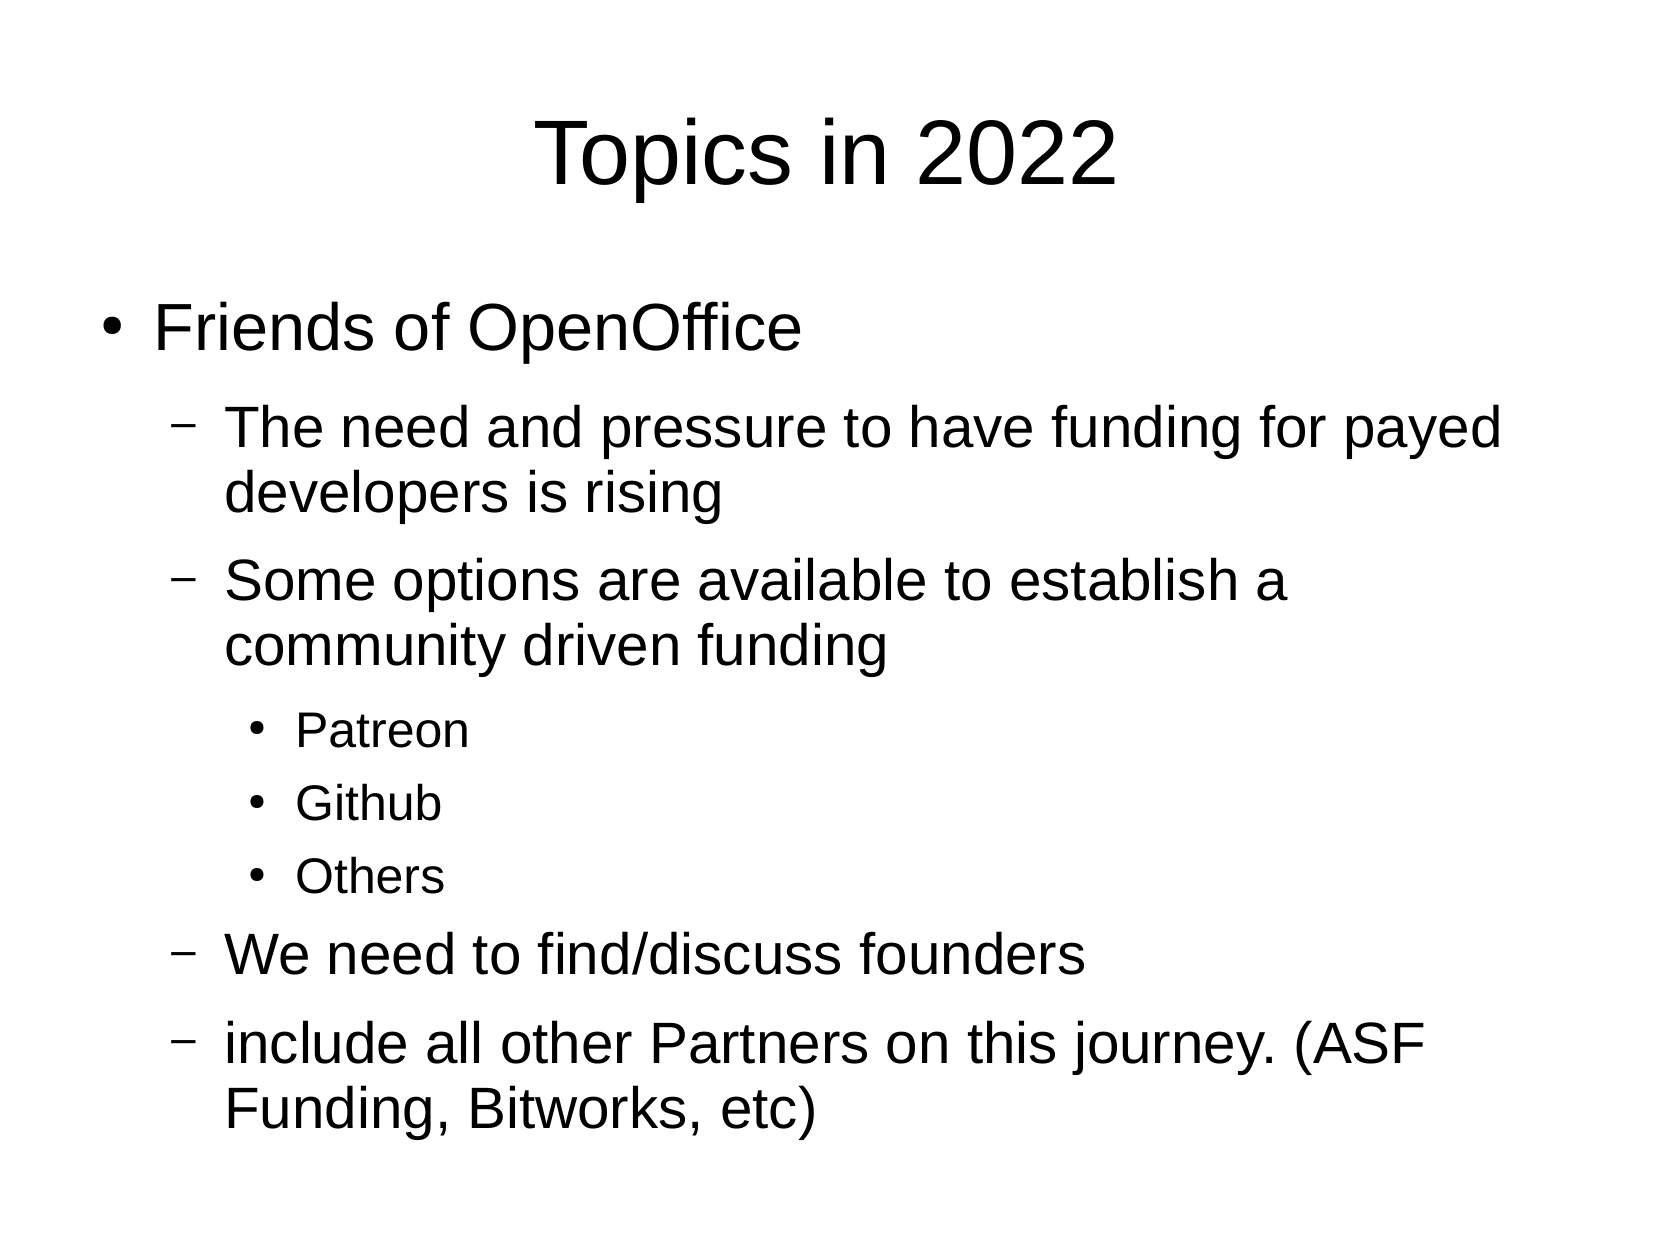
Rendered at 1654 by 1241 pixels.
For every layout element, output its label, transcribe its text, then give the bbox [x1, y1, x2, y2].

title Topics in 2022 [82, 49, 1571, 257]
list Friends of OpenOffice The need and pressure to have funding for payed developers is rising Some options are available to establish a community driven funding Patreon Github Others We need to find/discuss founders include all other Partners on this journey. (ASF Funding, Bitworks, etc) [82, 290, 1571, 1141]
